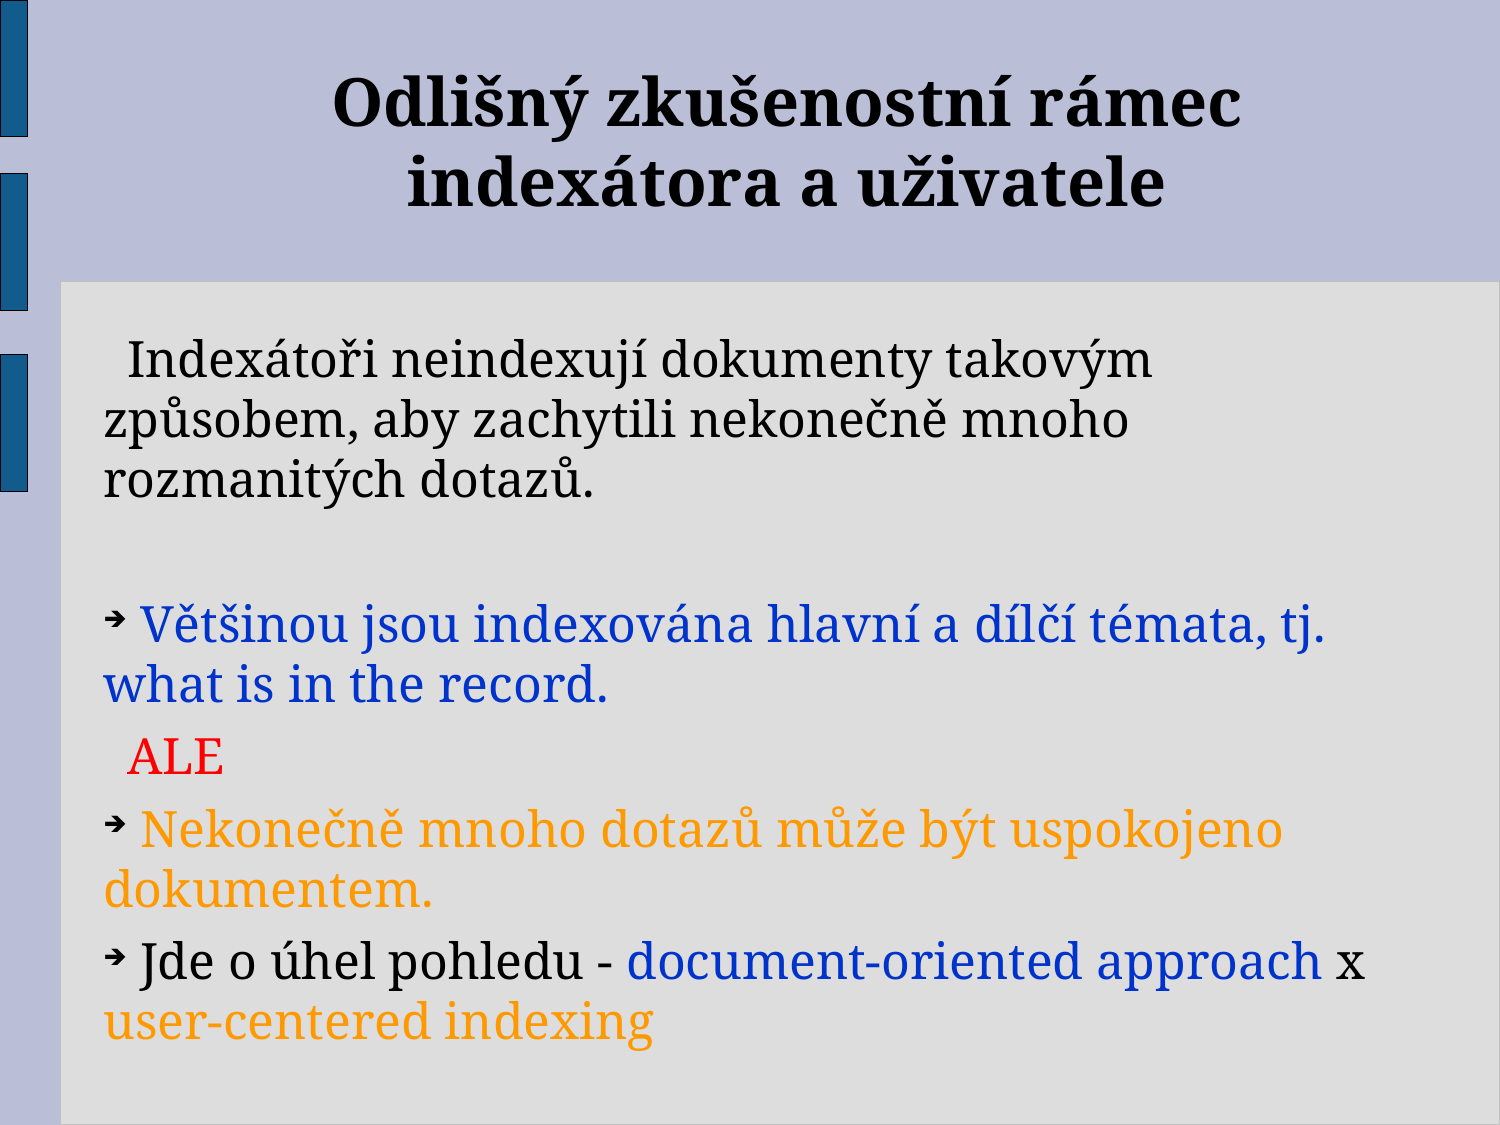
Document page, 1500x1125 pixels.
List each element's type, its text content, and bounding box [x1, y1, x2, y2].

list Indexátoři neindexují dokumenty takovým způsobem, aby zachytili nekonečně mnoho rozmanitých dotazů. Většinou jsou indexována hlavní a dílčí témata, tj. what is in the record. ALE Nekonečně mnoho dotazů může být uspokojeno dokumentem. Jde o úhel pohledu - document-oriented approach x user-centered indexing [88, 319, 1426, 1125]
title Odlišný zkušenostní rámec indexátora a uživatele [150, 45, 1426, 234]
